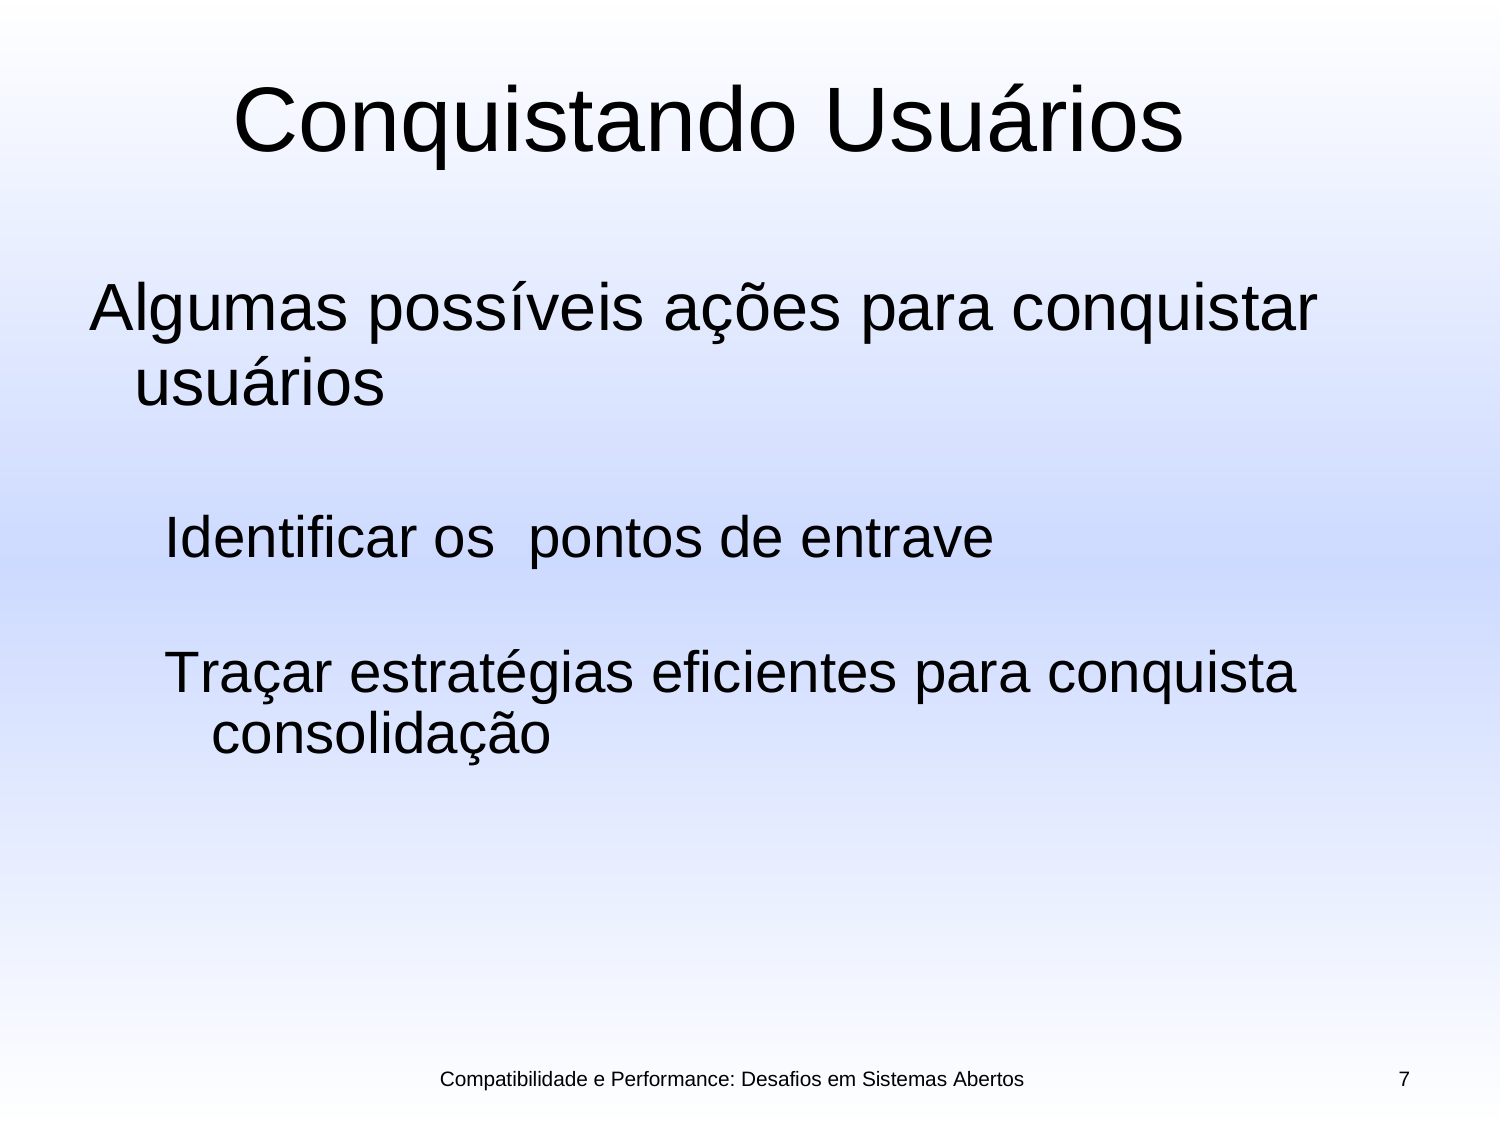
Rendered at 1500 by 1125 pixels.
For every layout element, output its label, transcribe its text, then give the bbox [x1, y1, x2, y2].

title Conquistando Usuários [15, 2, 1481, 238]
list Algumas possíveis ações para conquistar usuários Identificar os pontos de entrave Traçar estratégias eficientes para conquista consolidação [75, 262, 1426, 1006]
